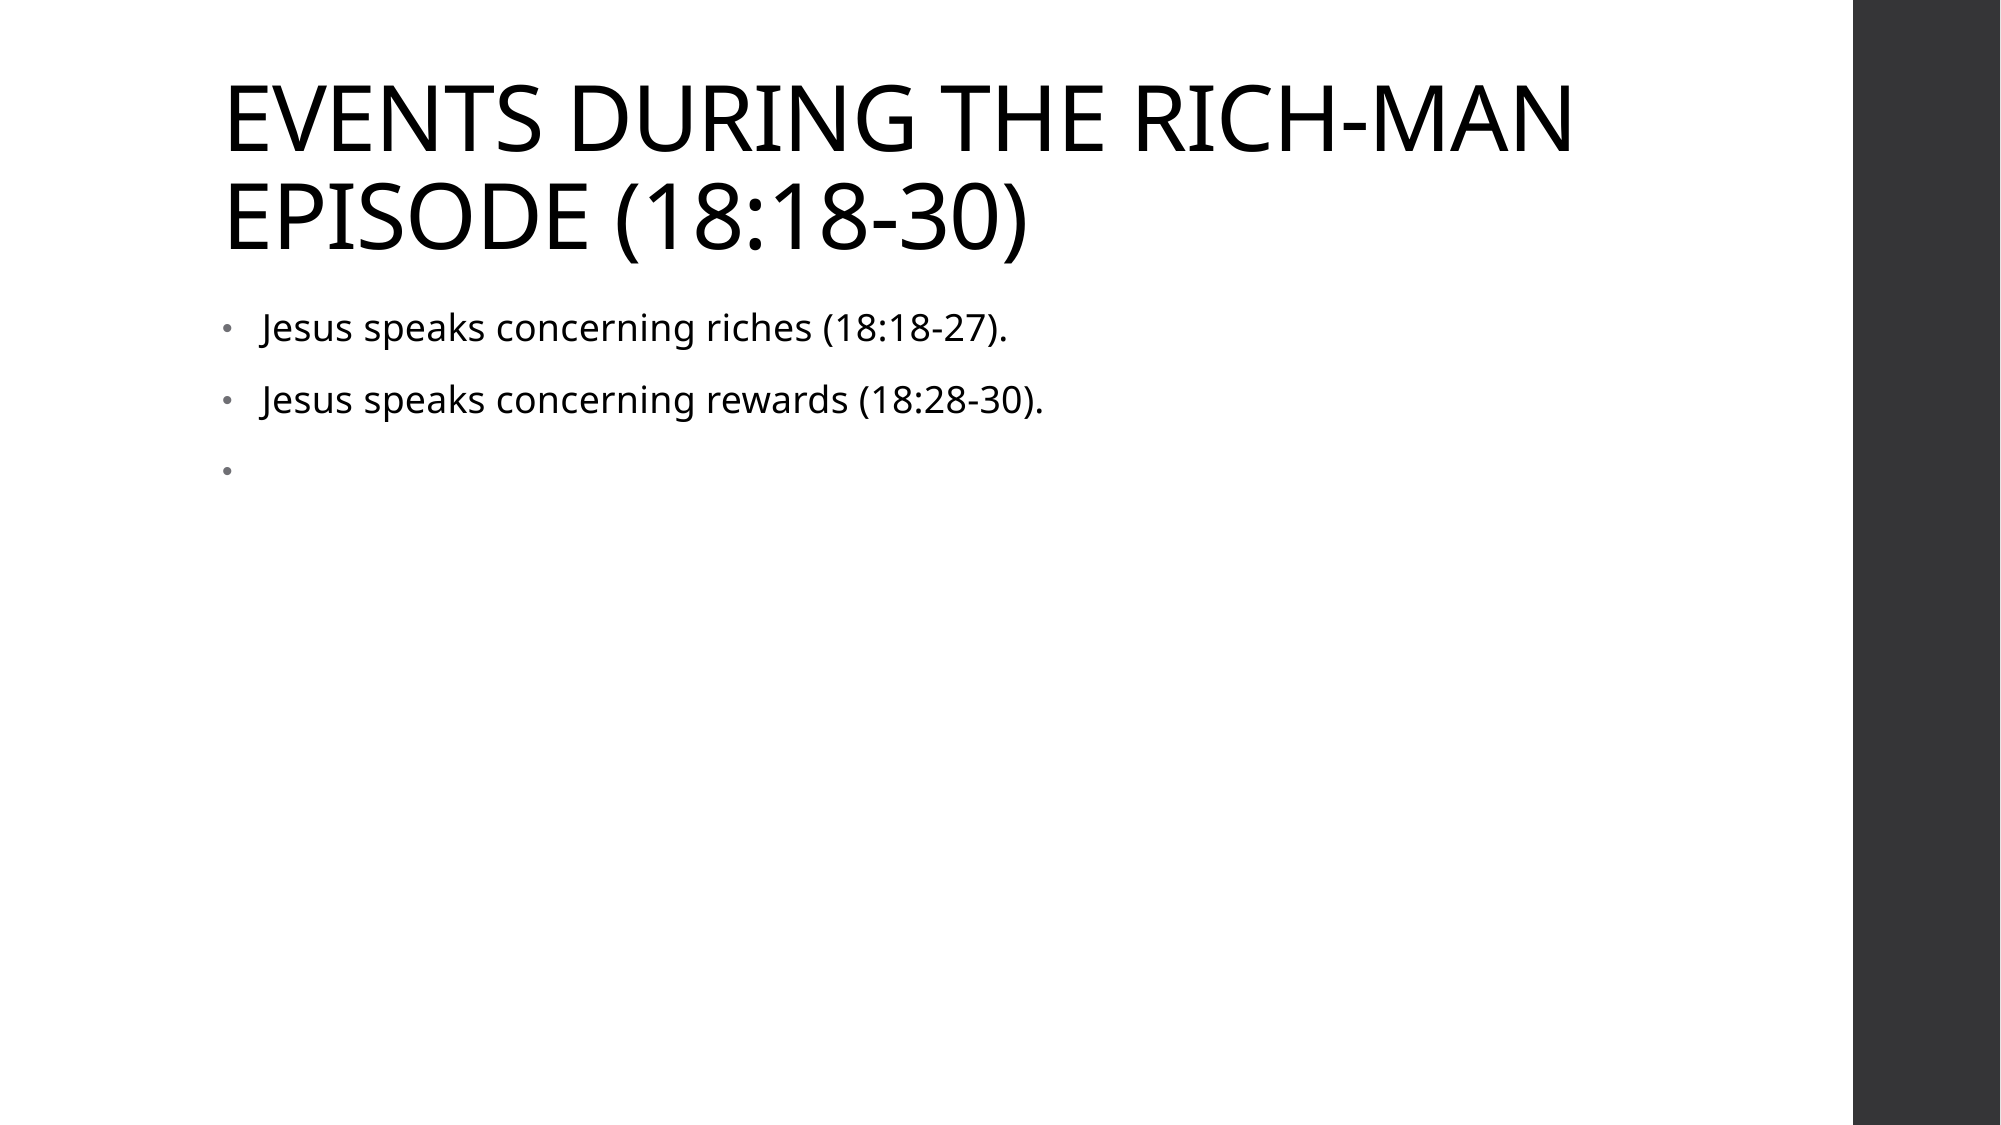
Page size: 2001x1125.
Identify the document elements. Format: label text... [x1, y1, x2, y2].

list Jesus speaks concerning riches (18:18-27). Jesus speaks concerning rewards (18:28-30). [206, 299, 1617, 1014]
title EVENTS DURING THE RICH-MAN EPISODE (18:18-30) [206, 60, 1797, 278]
